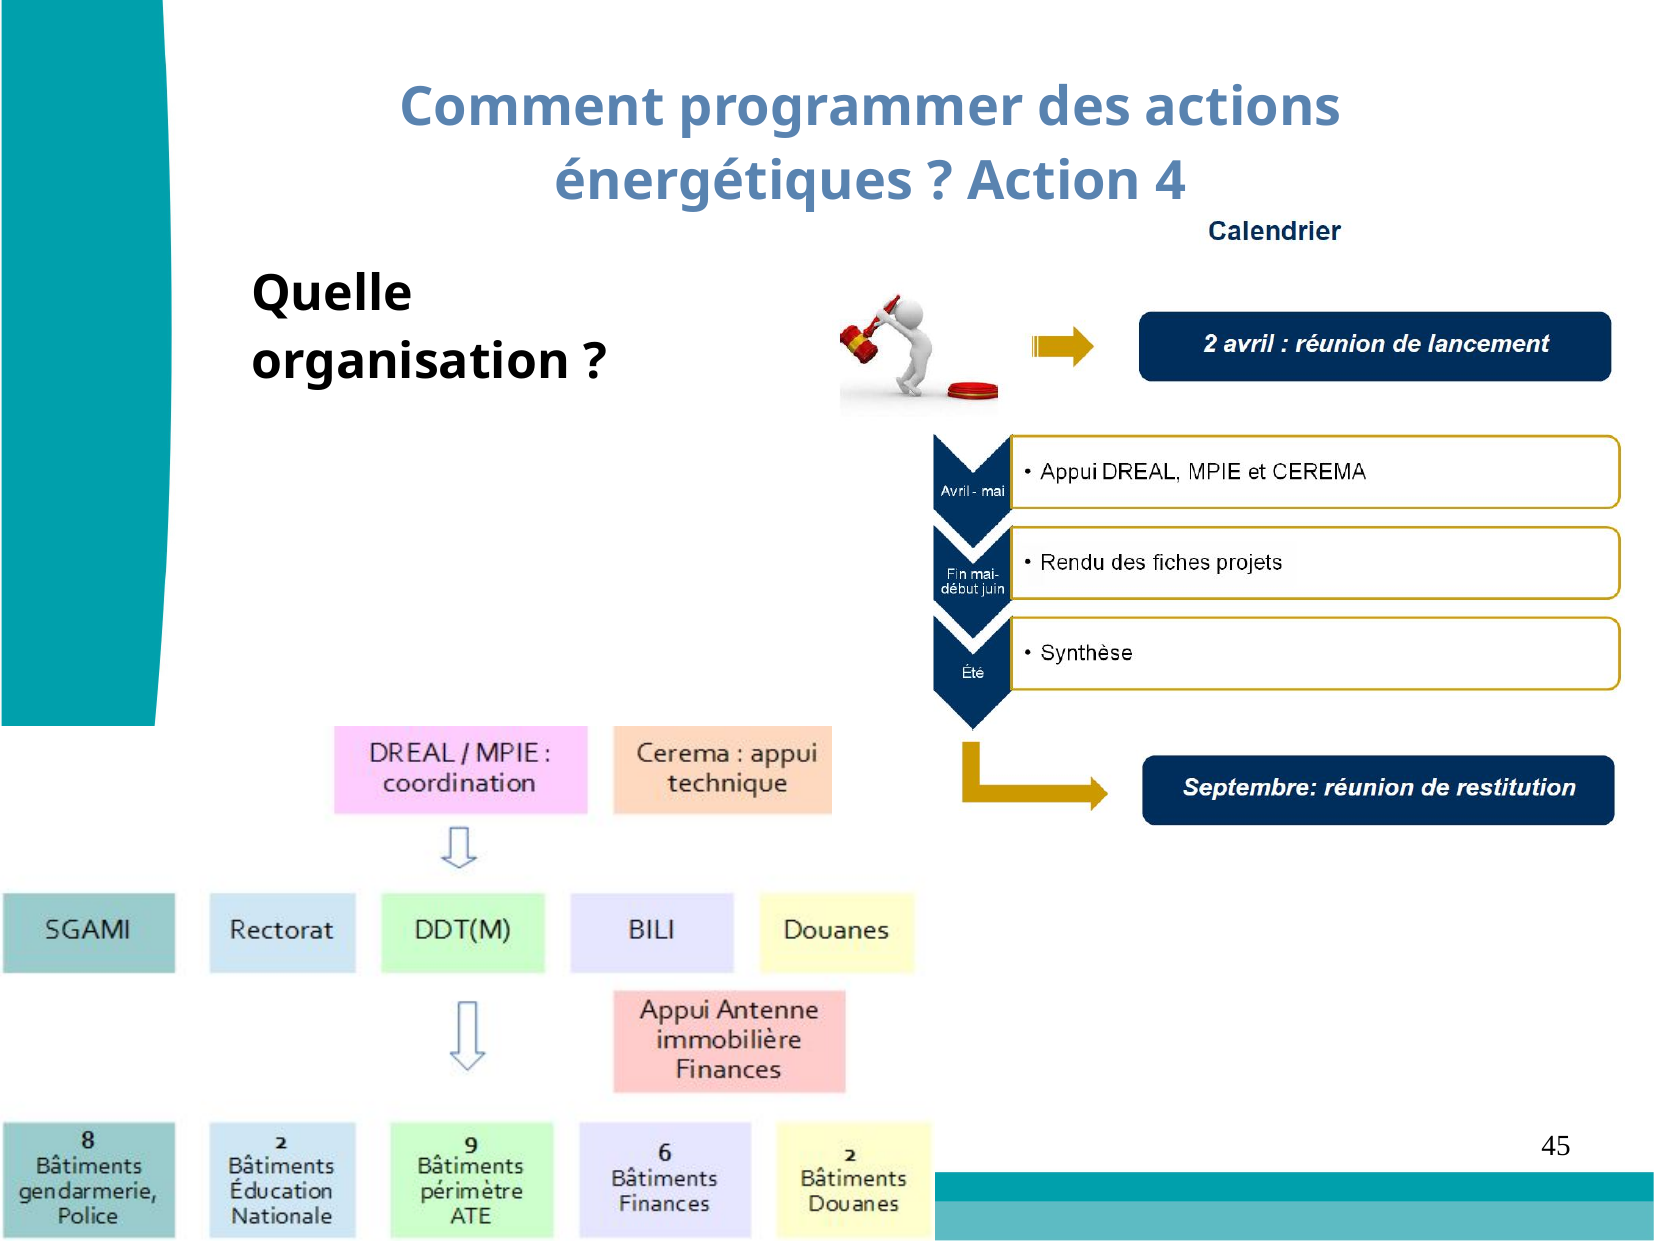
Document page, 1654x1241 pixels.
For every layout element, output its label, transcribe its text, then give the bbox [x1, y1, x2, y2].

picture [0, 0, 1654, 1241]
text_box Comment programmer des actions énergétiques ? Action 4 [206, 59, 1536, 184]
text_box Quelle organisation ? [236, 249, 768, 352]
